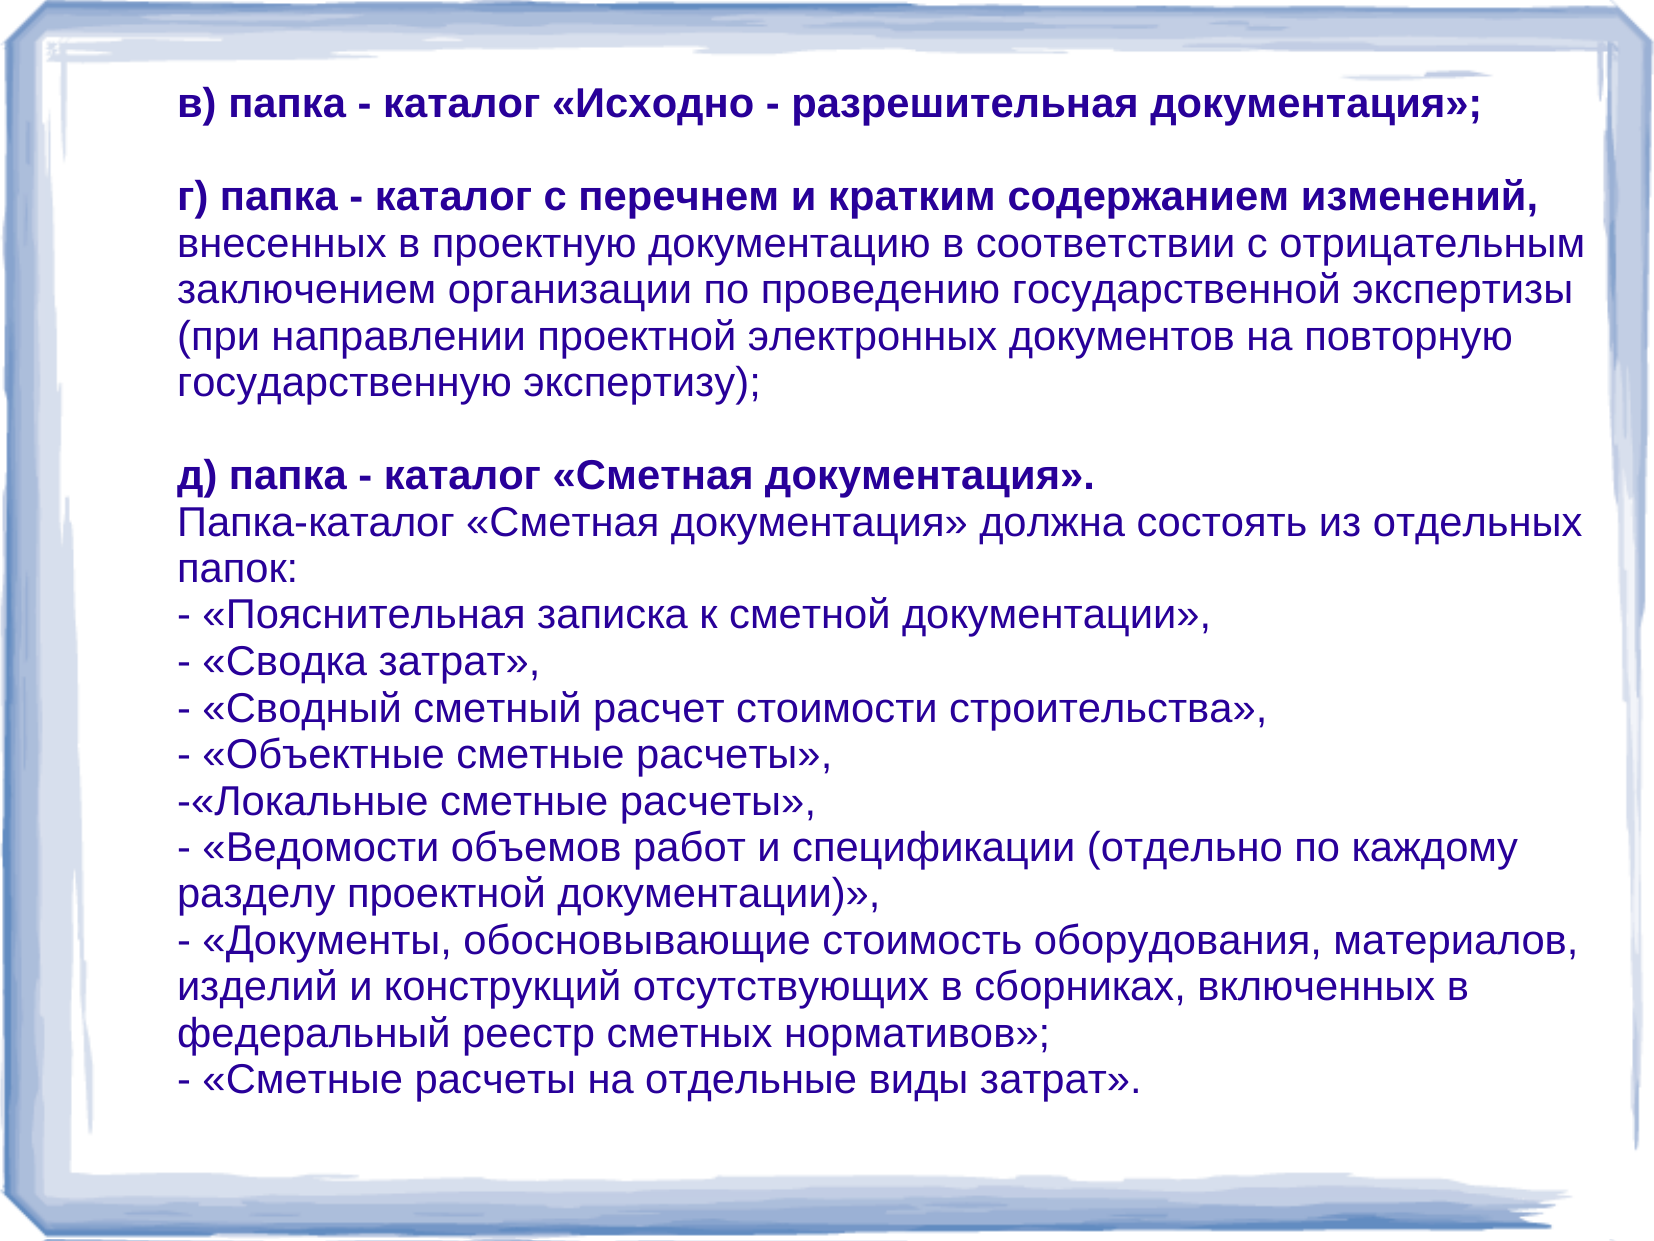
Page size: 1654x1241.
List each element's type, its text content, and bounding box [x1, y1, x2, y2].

subtitle в) папка ‑ каталог «Исходно ‑ разрешительная документация»; г) папка ‑ каталог с перечнем и кратким содержанием изменений, внесенных в проектную документацию в соответствии с отрицательным заключением организации по проведению государственной экспертизы (при направлении проектной электронных документов на повторную государственную экспертизу); д) папка ‑ каталог «Сметная документация». Папка-каталог «Сметная документация» должна состоять из отдельных папок: - «Пояснительная записка к сметной документации», - «Сводка затрат», - «Сводный сметный расчет стоимости строительства», - «Объектные сметные расчеты», -«Локальные сметные расчеты», - «Ведомости объемов работ и спецификации (отдельно по каждому разделу проектной документации)», - «Документы, обосновывающие стоимость оборудования, материалов, изделий и конструкций отсутствующих в сборниках, включенных в федеральный реестр сметных нормативов»; - «Сметные расчеты на отдельные виды затрат». [177, 33, 1654, 1196]
picture [0, 0, 1654, 1241]
